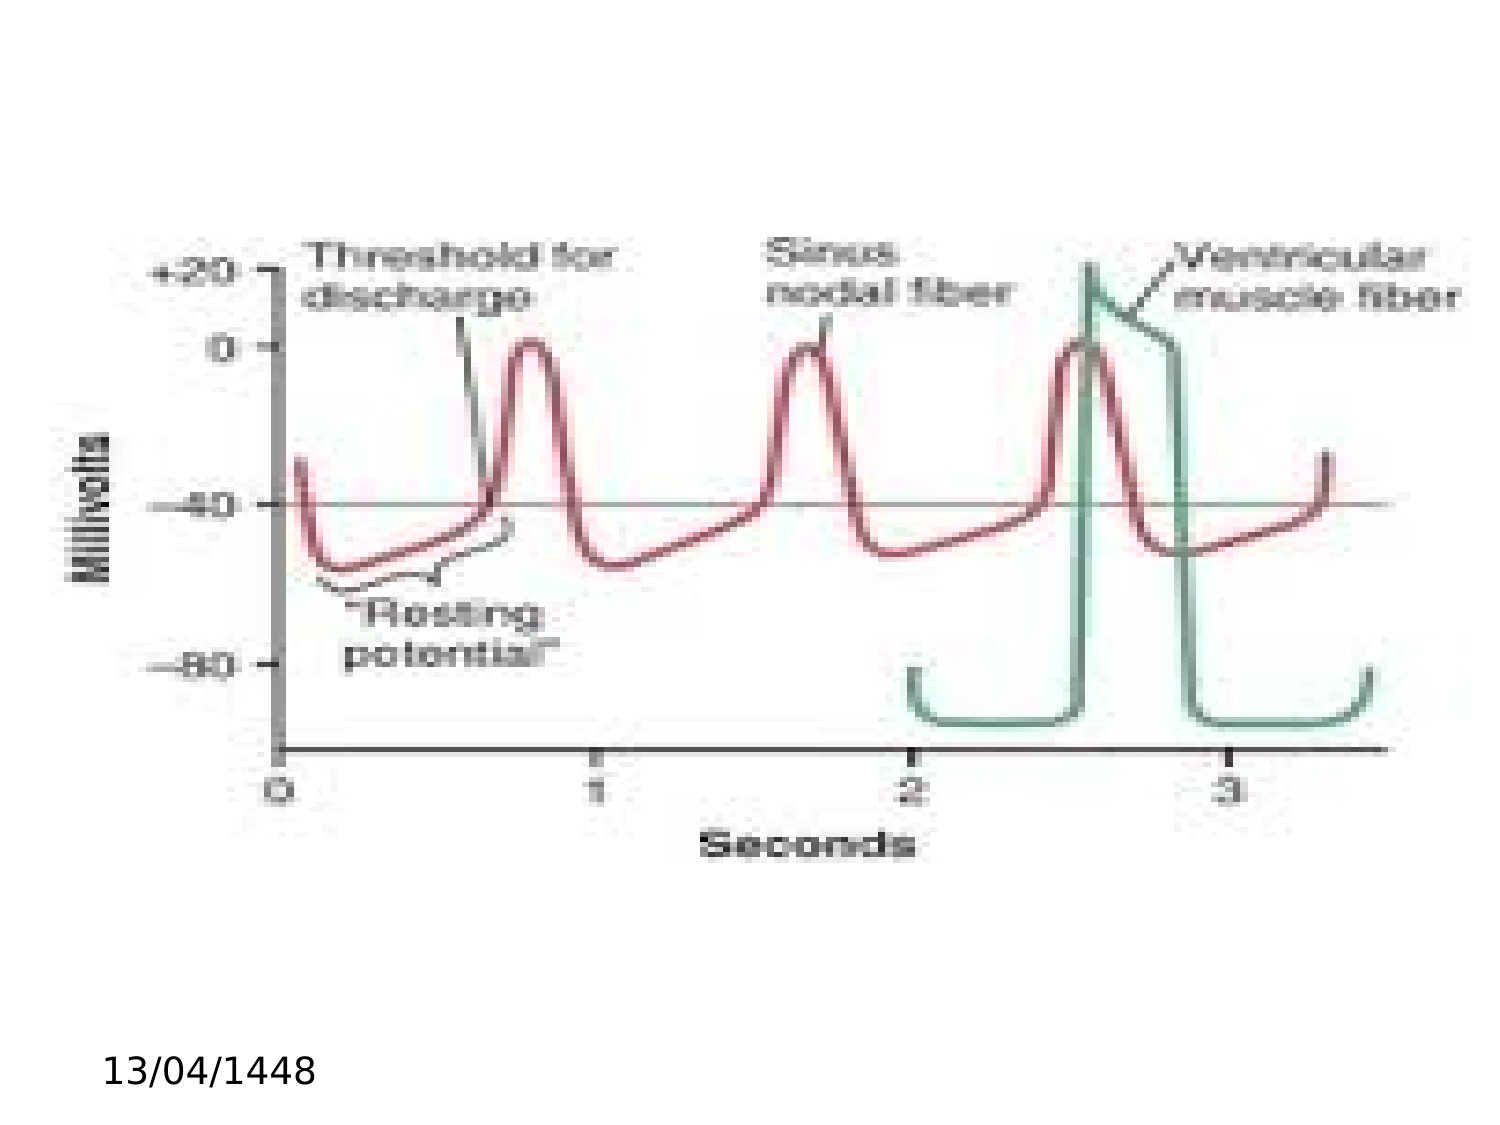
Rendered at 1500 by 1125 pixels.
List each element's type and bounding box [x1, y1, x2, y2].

picture [50, 237, 1470, 863]
